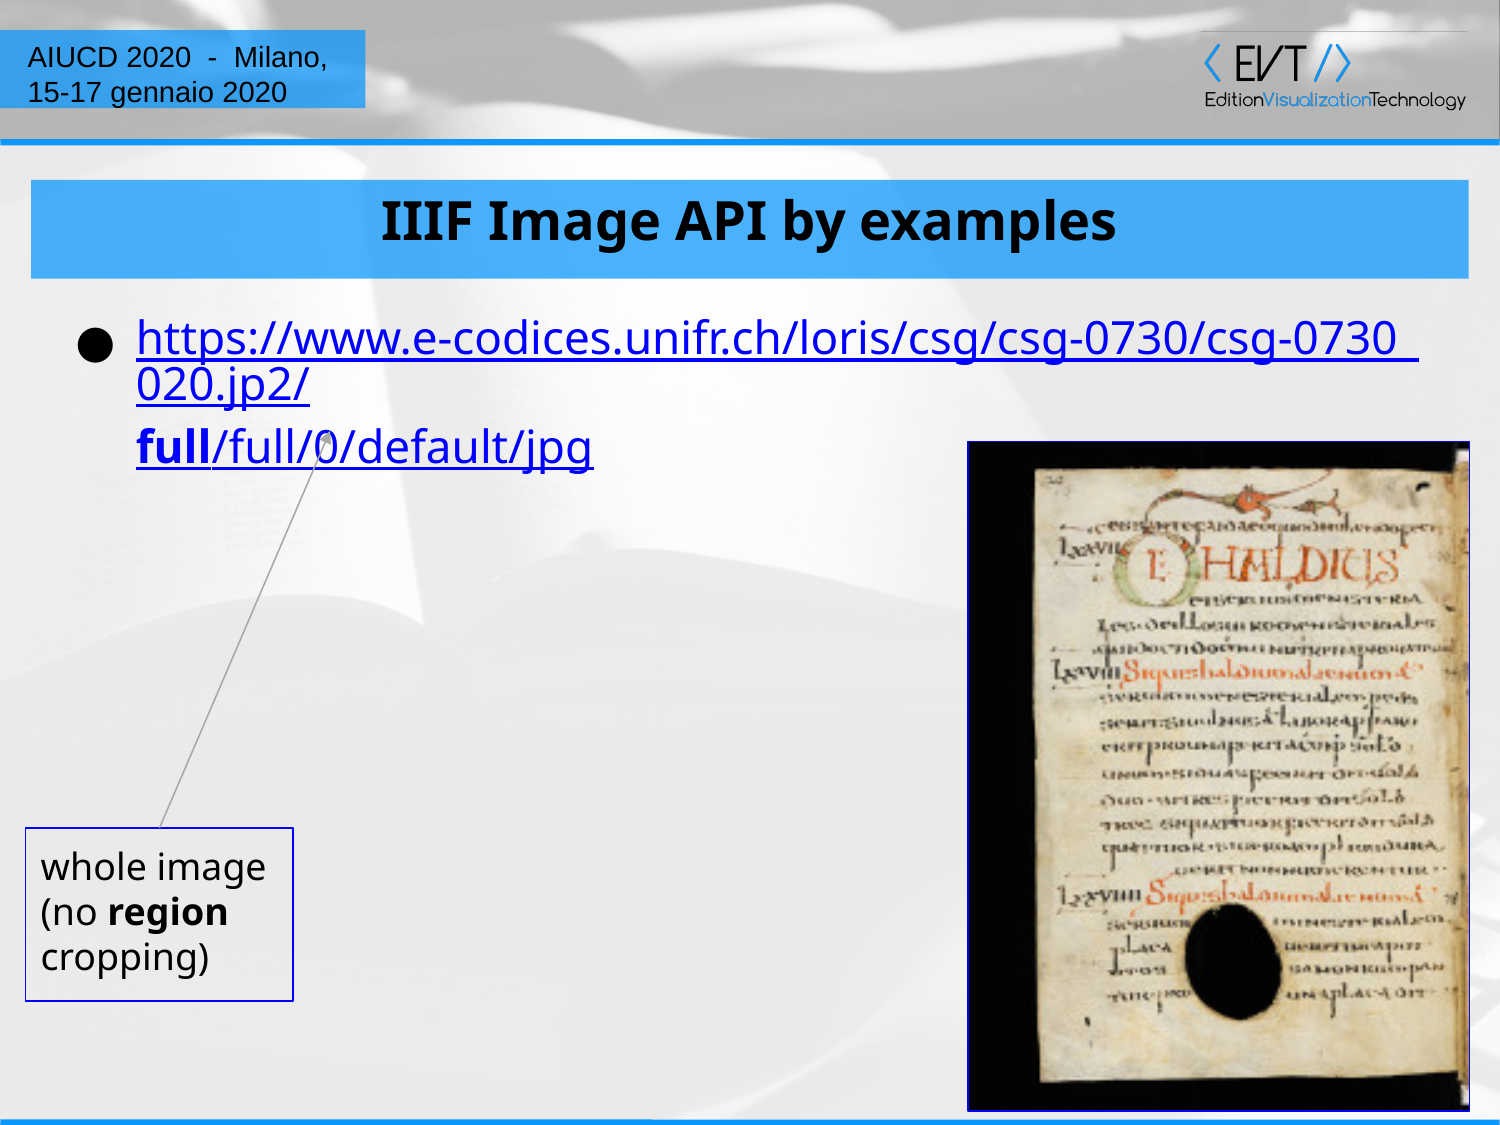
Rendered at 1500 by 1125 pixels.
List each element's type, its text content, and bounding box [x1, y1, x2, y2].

list https://www.e-codices.unifr.ch/loris/csg/csg-0730/csg-0730_020.jp2/full/full/0/default/jpg [51, 299, 1436, 492]
text_box whole image (no region cropping) [25, 827, 294, 1001]
title IIIF Image API by examples [31, 176, 1469, 276]
picture [1201, 31, 1467, 112]
text_box refers to www.ancientwisdoms.ac.uk/media/ontology/sawsOntology.owl#refersTo [0, 30, 366, 109]
picture [968, 442, 1469, 1111]
